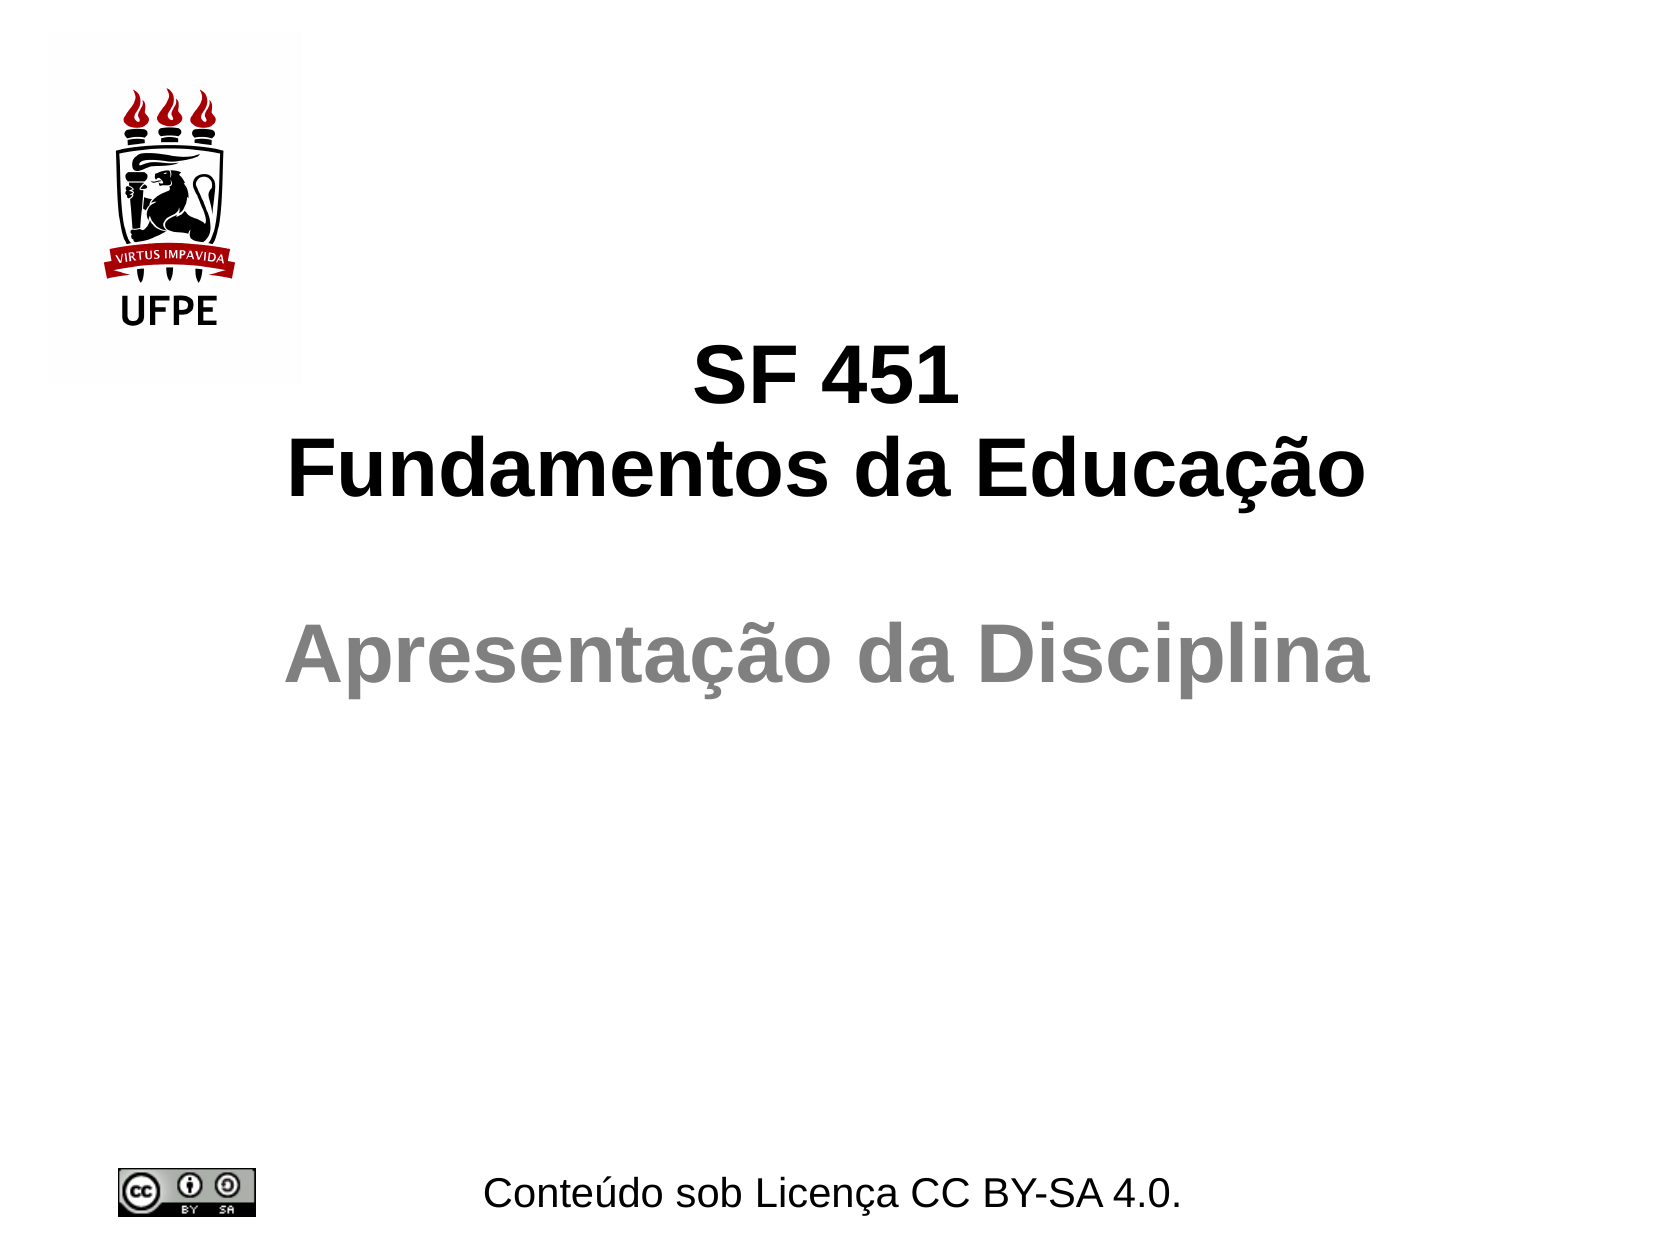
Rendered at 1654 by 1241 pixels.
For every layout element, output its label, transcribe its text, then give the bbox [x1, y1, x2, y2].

picture [118, 1168, 256, 1217]
subtitle SF 451 Fundamentos da Educação Apresentação da Disciplina [82, 49, 1571, 1109]
text_box Conteúdo sob Licença CC BY-SA 4.0. [271, 1163, 1394, 1223]
picture [47, 32, 302, 384]
